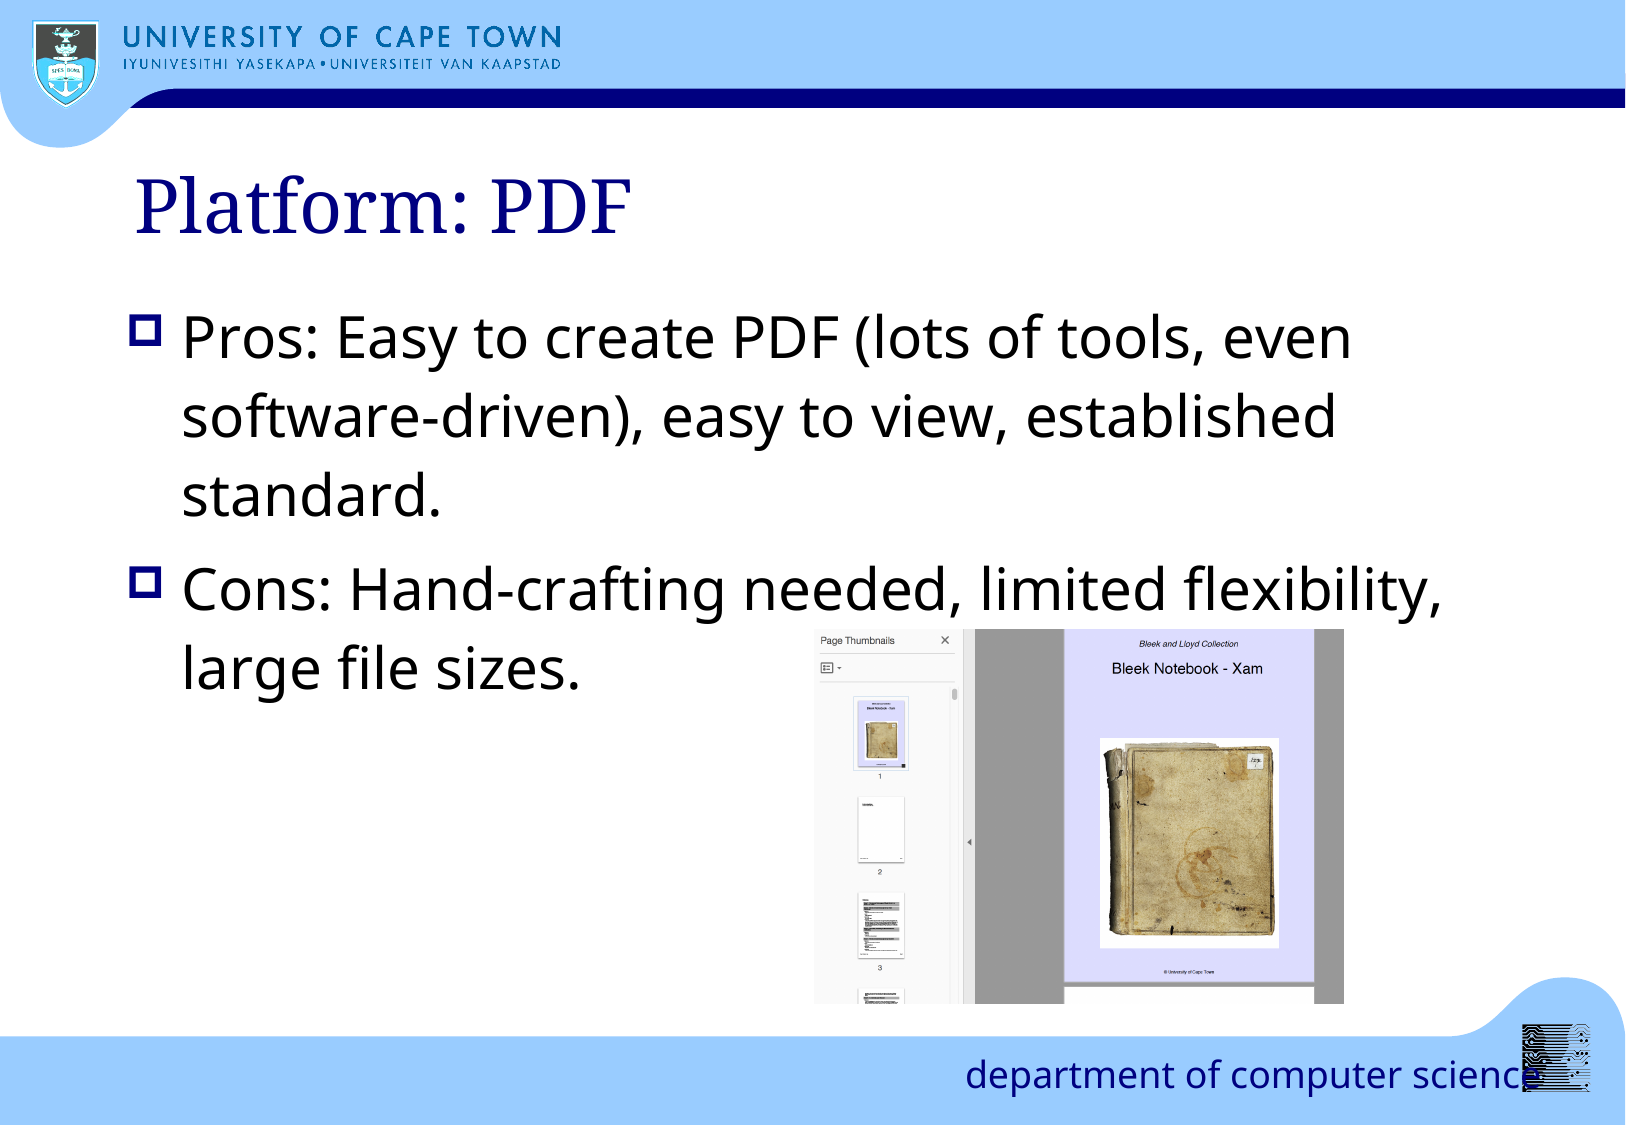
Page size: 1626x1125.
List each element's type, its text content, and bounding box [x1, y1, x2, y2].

picture [1522, 1024, 1591, 1092]
picture [814, 629, 1344, 1004]
list Pros: Easy to create PDF (lots of tools, even software-driven), easy to view, established standard. Cons: Hand-crafting needed, limited flexibility, large file sizes. [125, 296, 1570, 949]
title Platform: PDF [134, 140, 1571, 268]
picture [1526, 1070, 1536, 1076]
picture [120, 23, 563, 71]
